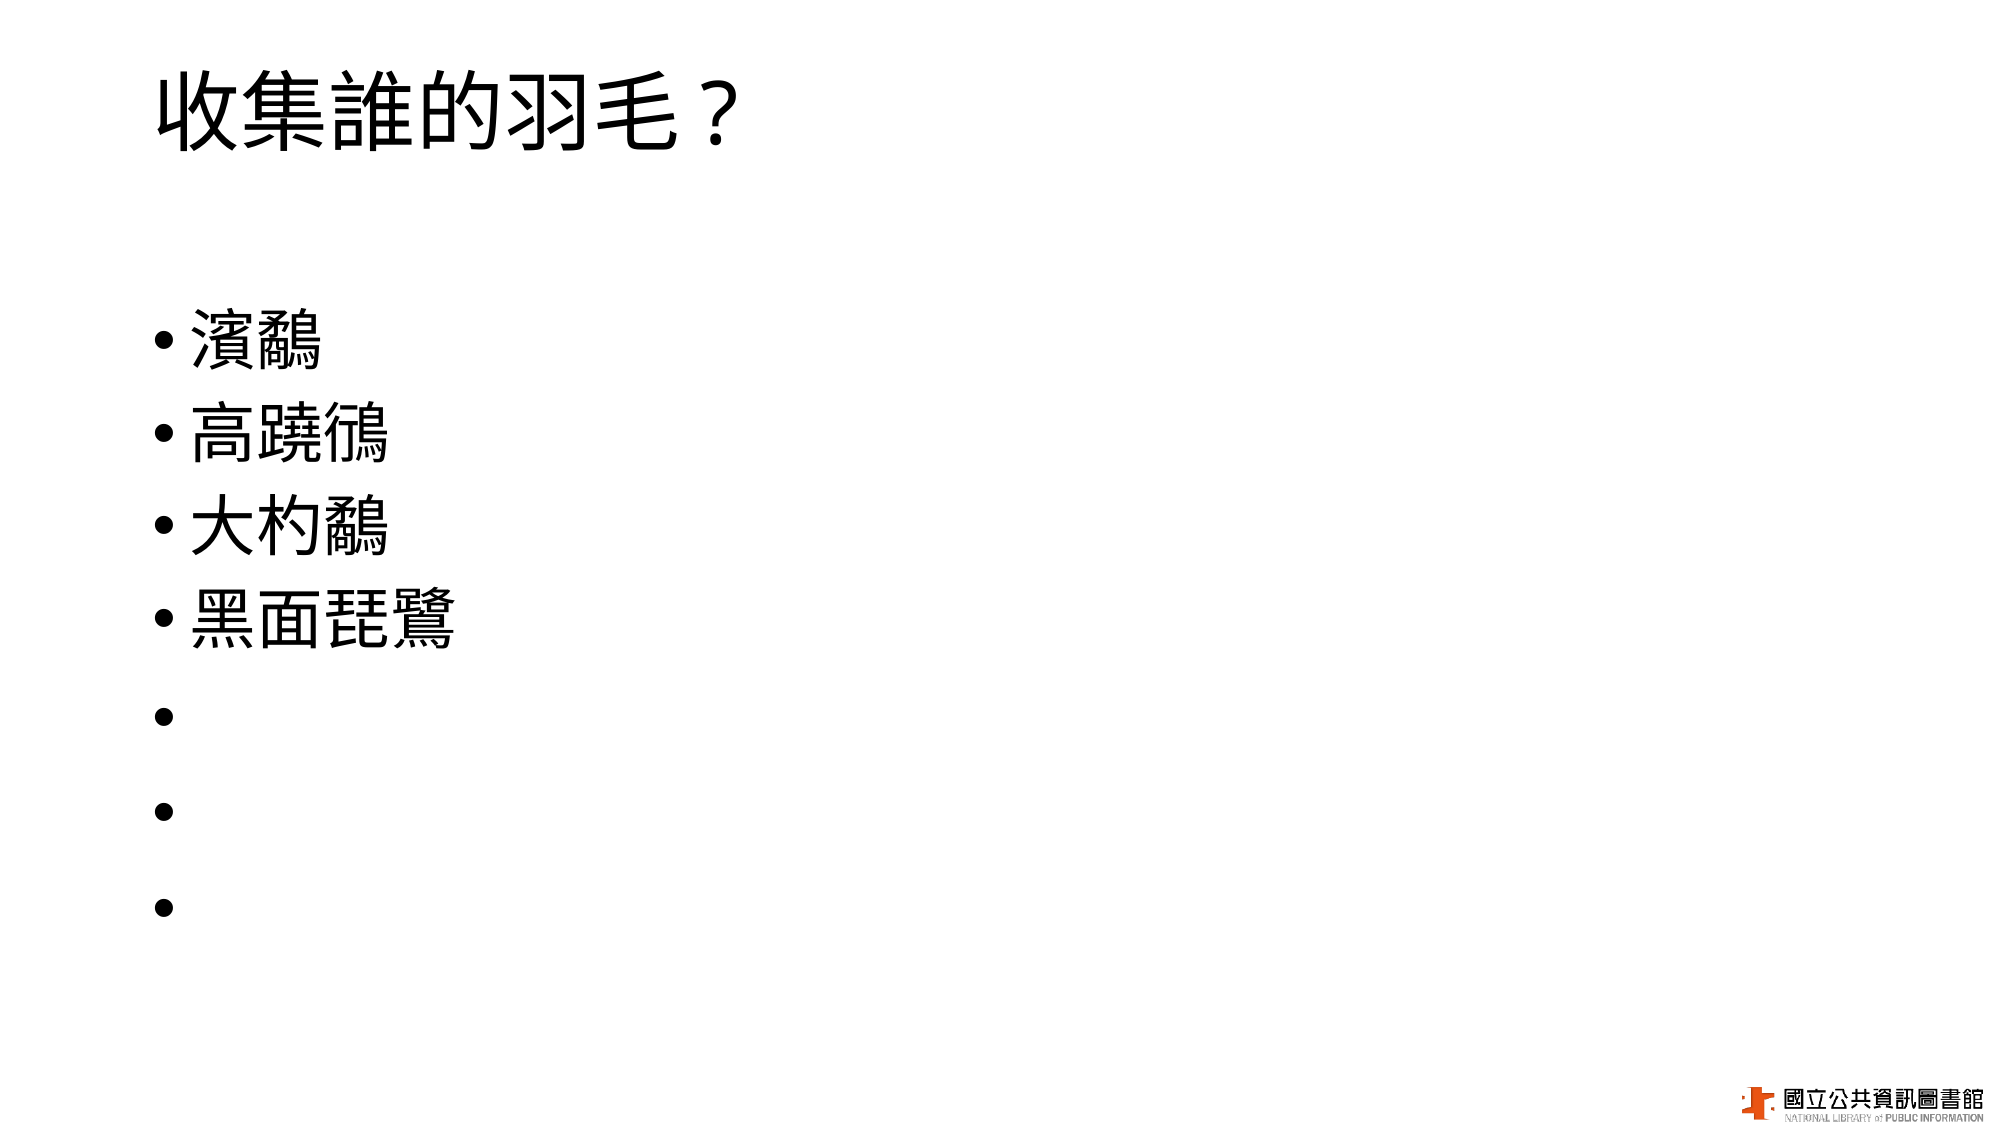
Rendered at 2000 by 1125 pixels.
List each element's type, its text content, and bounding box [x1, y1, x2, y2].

list 濱鷸 高蹺鴴 大杓鷸 黑面琵鷺 [137, 299, 1863, 1014]
title 收集誰的羽毛? [137, 59, 1863, 278]
